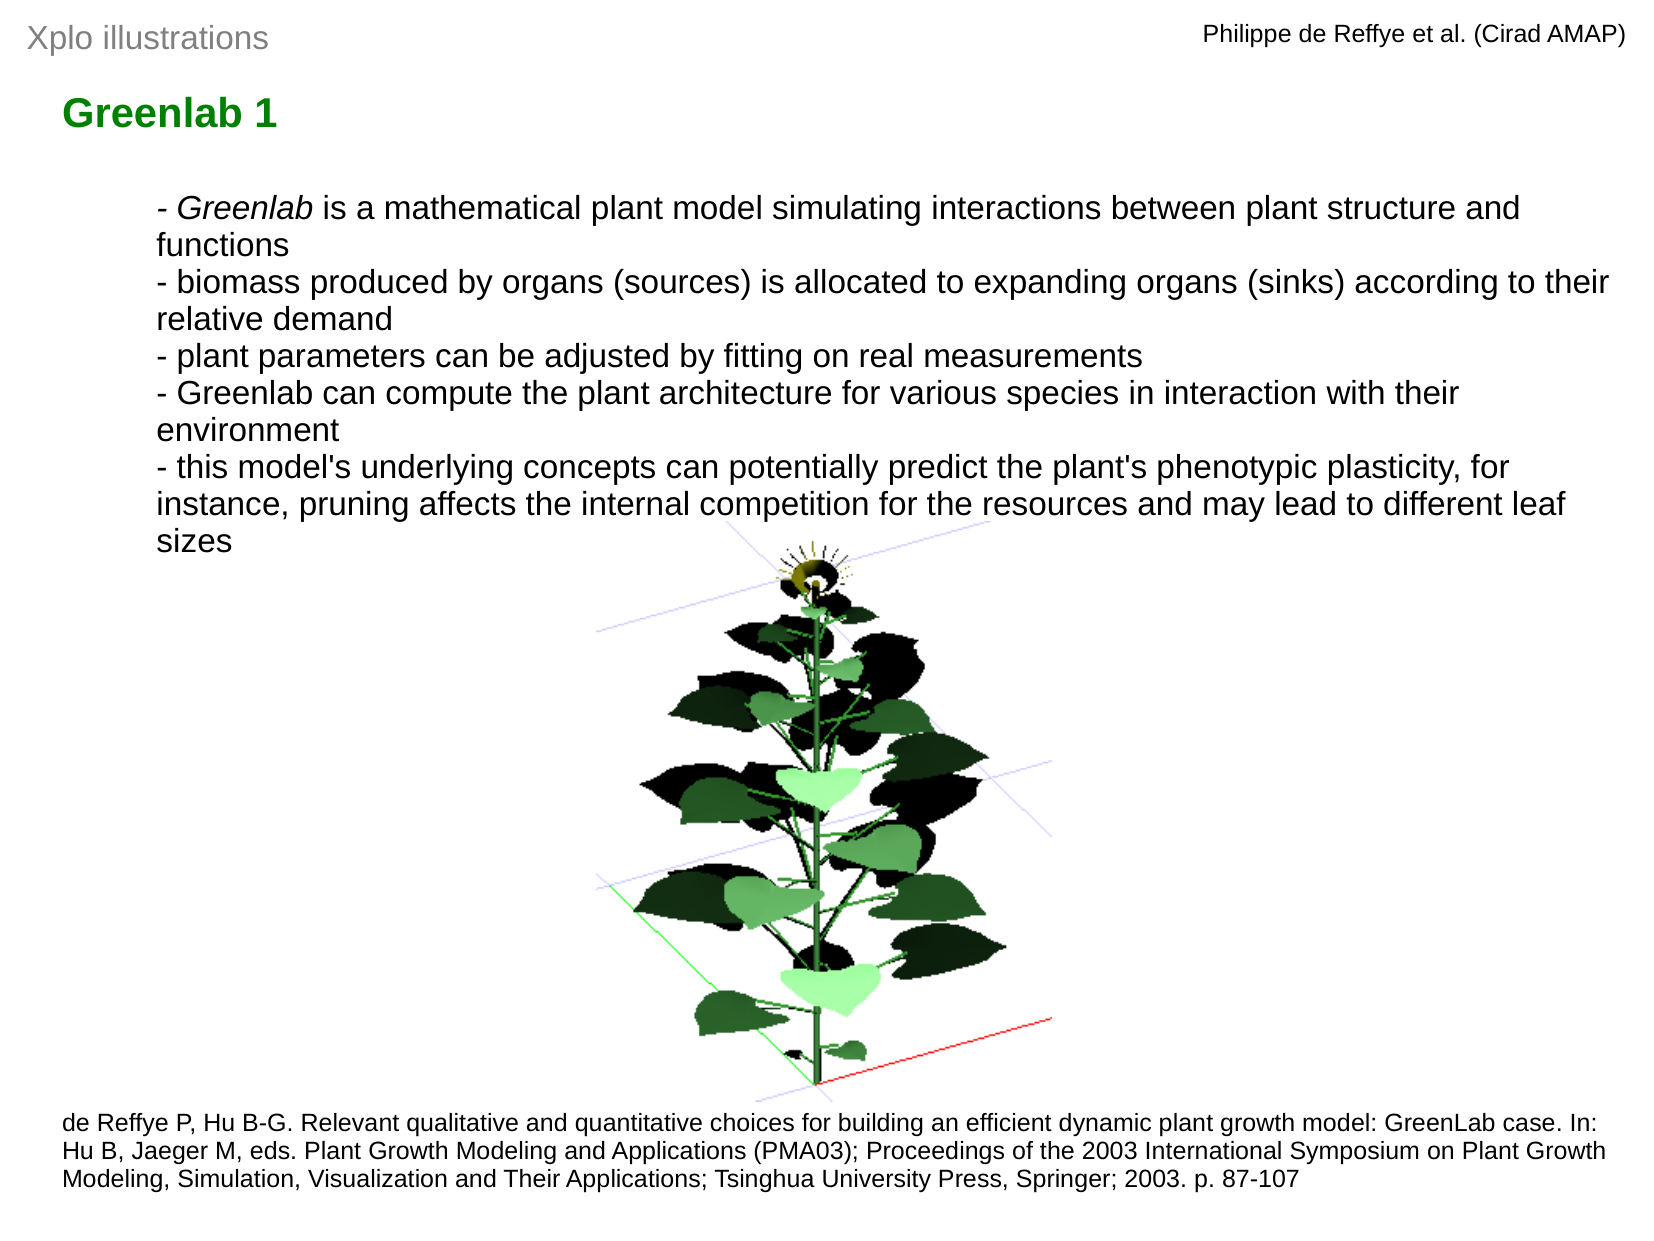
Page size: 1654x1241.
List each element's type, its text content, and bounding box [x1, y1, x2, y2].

text_box de Reffye P, Hu B-G. Relevant qualitative and quantitative choices for building an efficient dynamic plant growth model: GreenLab case. In: Hu B, Jaeger M, eds. Plant Growth Modeling and Applications (PMA03); Proceedings of the 2003 International Symposium on Plant Growth Modeling, Simulation, Visualization and Their Applications; Tsinghua University Press, Springer; 2003. p. 87-107 [47, 1101, 1642, 1201]
text_box Xplo illustrations [11, 11, 426, 64]
text_box - Greenlab is a mathematical plant model simulating interactions between plant structure and functions - biomass produced by organs (sources) is allocated to expanding organs (sinks) according to their relative demand - plant parameters can be adjusted by fitting on real measurements - Greenlab can compute the plant architecture for various species in interaction with their environment - this model's underlying concepts can potentially predict the plant's phenotypic plasticity, for instance, pruning affects the internal competition for the resources and may lead to different leaf sizes [141, 181, 1642, 567]
picture [596, 567, 1052, 1101]
text_box Philippe de Reffye et al. (Cirad AMAP) [670, 11, 1642, 55]
text_box Greenlab 1 [47, 82, 756, 144]
